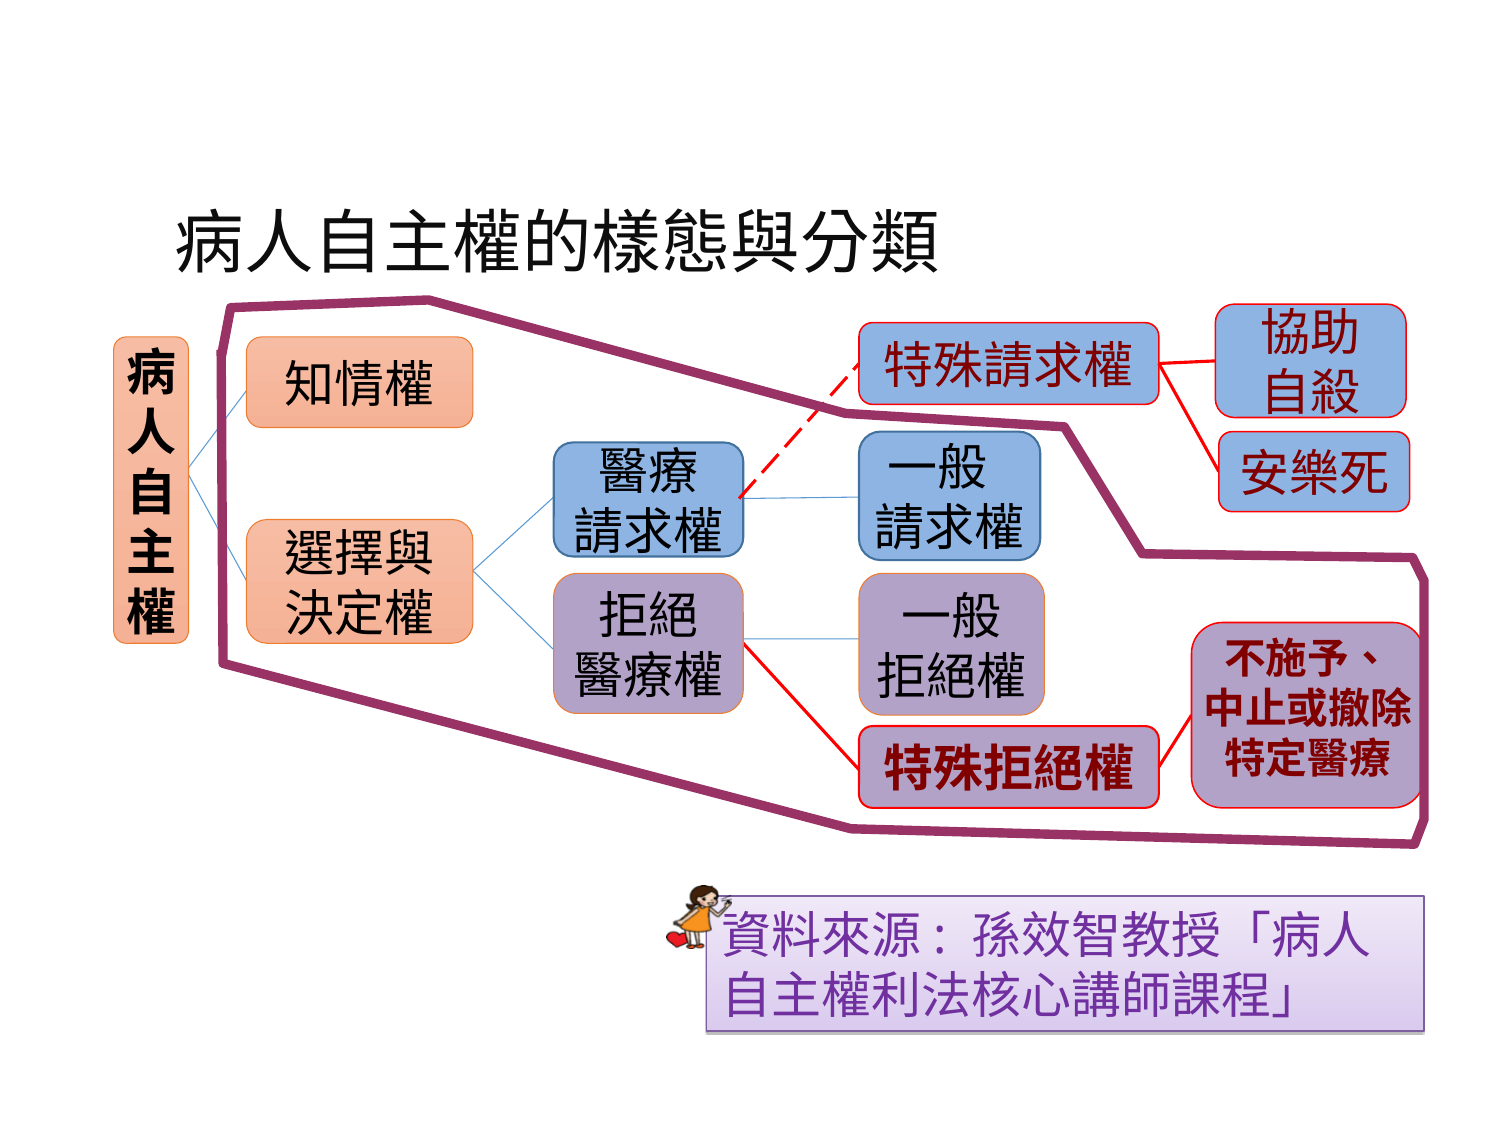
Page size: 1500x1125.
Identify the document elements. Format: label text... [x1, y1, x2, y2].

text_box 協助 自殺 [1215, 304, 1407, 418]
text_box 不施予、 中止或撤除 特定醫療 [1191, 622, 1419, 808]
text_box 特殊請求權 [858, 322, 1159, 405]
text_box 選擇與 決定權 [246, 519, 473, 644]
text_box 醫療 請求權 [553, 442, 744, 557]
text_box 一般 拒絕權 [859, 573, 1045, 716]
text_box 資料來源: 孫效智教授「病人自主權利法核心講師課程」 [706, 895, 1424, 1031]
text_box 病人自主權 [113, 336, 189, 644]
text_box 病人自主權的樣態與分類 [161, 191, 958, 289]
picture [666, 885, 732, 949]
text_box 一般 請求權 [858, 431, 1041, 561]
text_box 知情權 [246, 336, 473, 428]
text_box 特殊拒絕權 [858, 726, 1159, 808]
text_box 安樂死 [1218, 431, 1410, 512]
text_box 拒絕 醫療權 [553, 573, 744, 714]
